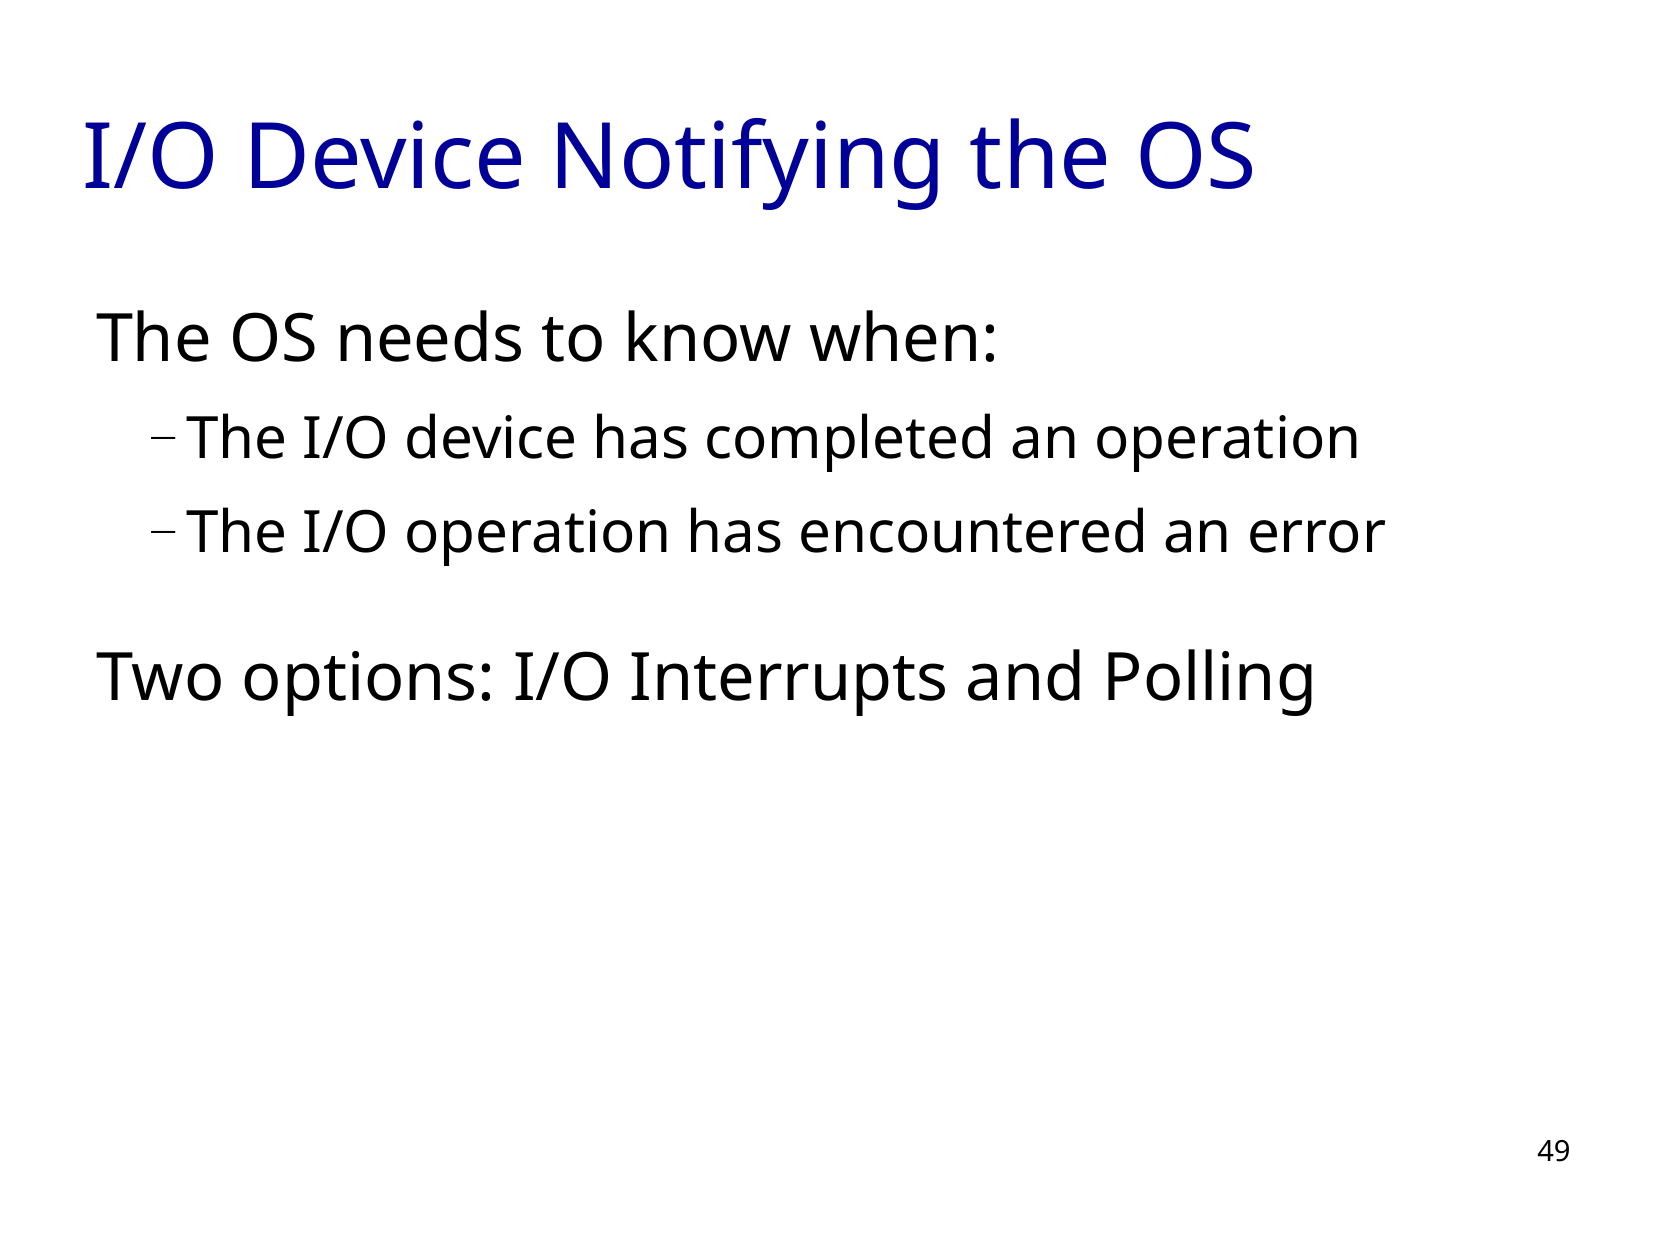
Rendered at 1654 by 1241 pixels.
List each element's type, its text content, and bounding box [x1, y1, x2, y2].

title I/O Device Notifying the OS [82, 49, 1571, 257]
list The OS needs to know when: The I/O device has completed an operation The I/O operation has encountered an error Two options: I/O Interrupts and Polling [60, 290, 1571, 1051]
